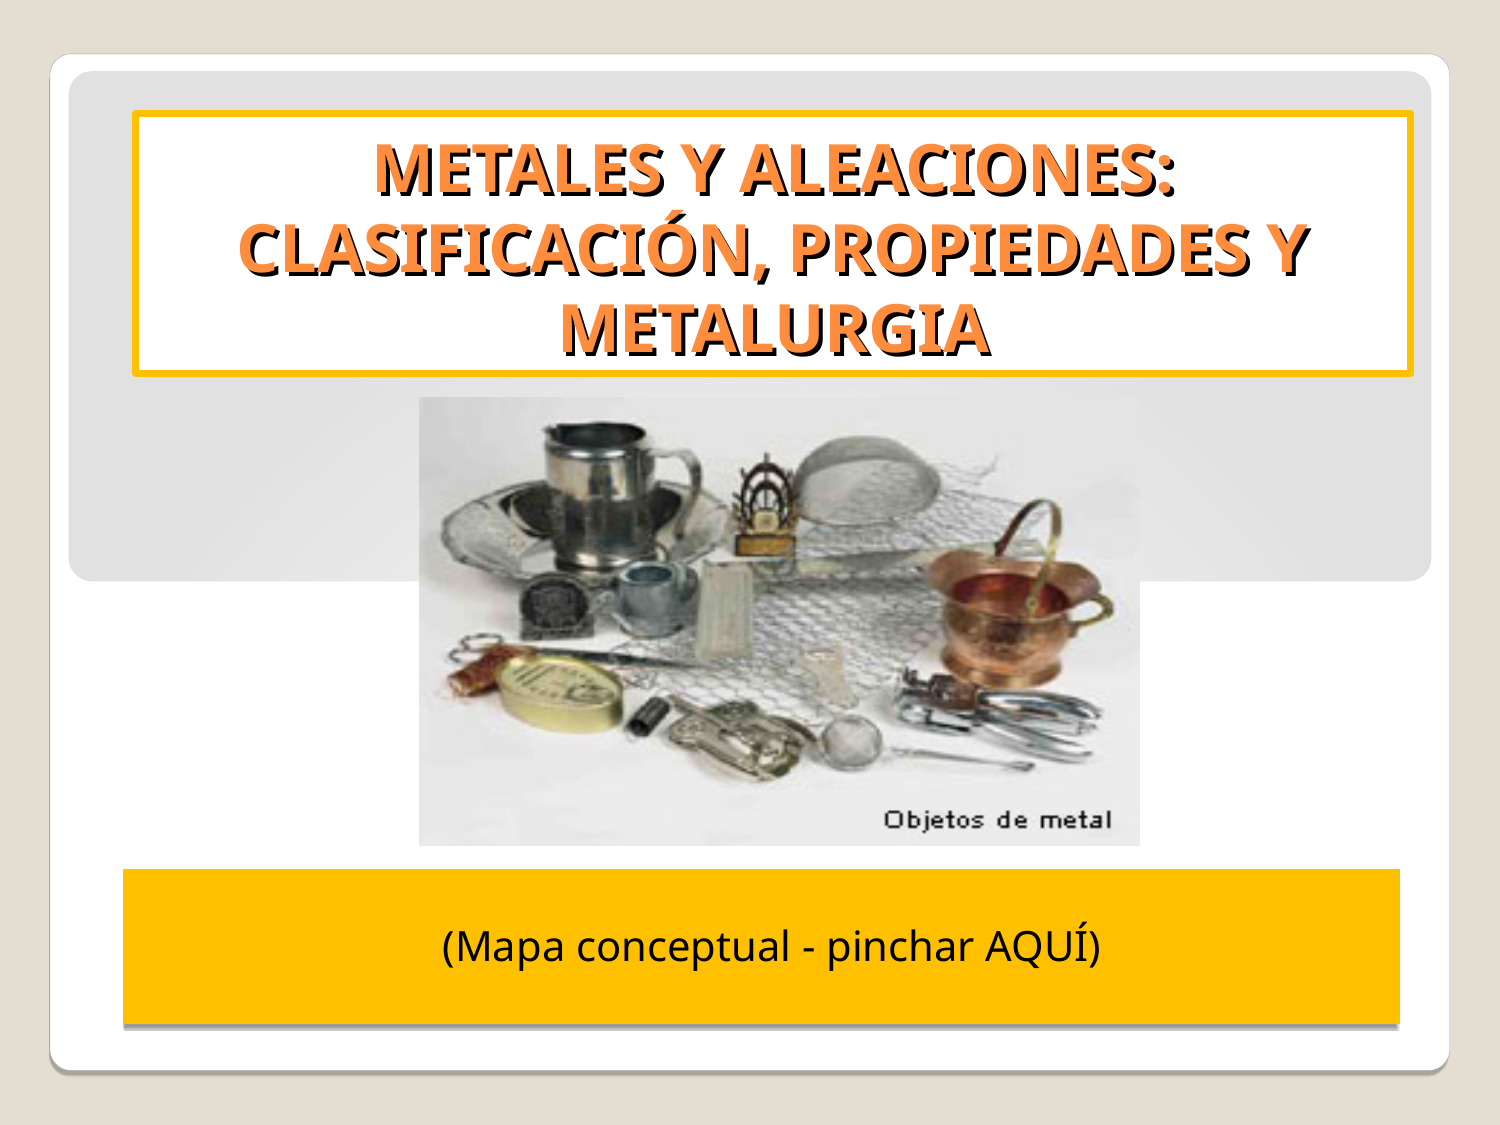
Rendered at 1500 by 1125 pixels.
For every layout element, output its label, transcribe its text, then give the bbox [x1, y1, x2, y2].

title METALES Y ALEACIONES: CLASIFICACIÓN, PROPIEDADES Y METALURGIA [135, 113, 1411, 374]
subtitle (Mapa conceptual - pinchar AQUÍ) [123, 869, 1399, 1024]
picture [419, 397, 1140, 847]
